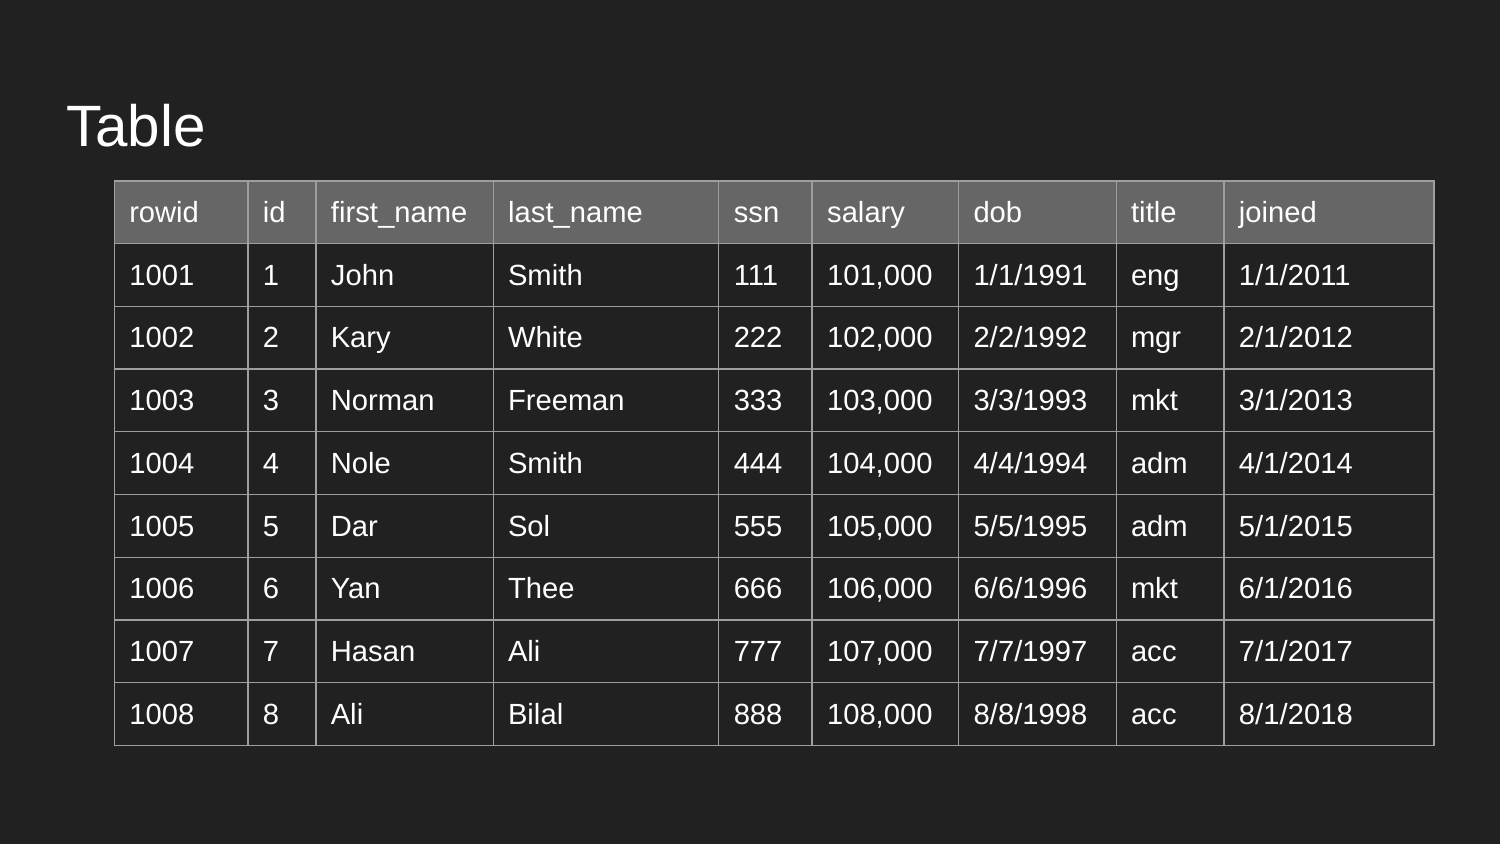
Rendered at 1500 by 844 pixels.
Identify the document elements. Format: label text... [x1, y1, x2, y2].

table_cell Yan [317, 558, 493, 619]
table_cell 2/1/2012 [1225, 307, 1433, 368]
table_cell 1006 [115, 558, 247, 619]
table_cell 1007 [115, 621, 247, 682]
table_cell 3/3/1993 [959, 370, 1116, 431]
table_cell 101,000 [813, 244, 958, 306]
table_cell 555 [719, 495, 811, 557]
table_cell 7/7/1997 [959, 621, 1116, 682]
table_header rowid [115, 182, 247, 243]
table_header joined [1225, 182, 1433, 243]
table_cell Freeman [494, 370, 718, 431]
table_cell 4/1/2014 [1225, 432, 1433, 494]
table_cell mkt [1117, 370, 1223, 431]
table_cell 6/1/2016 [1225, 558, 1433, 619]
table_cell Smith [494, 432, 718, 494]
table_cell 6 [249, 558, 315, 619]
table_cell Smith [494, 244, 718, 306]
table_cell 103,000 [813, 370, 958, 431]
table_cell 104,000 [813, 432, 958, 494]
table_cell Hasan [317, 621, 493, 682]
table_cell Ali [317, 683, 493, 745]
table_cell 1004 [115, 432, 247, 494]
table_cell Dar [317, 495, 493, 557]
table_header last_name [494, 182, 718, 243]
table_cell John [317, 244, 493, 306]
table_cell 222 [719, 307, 811, 368]
table_cell adm [1117, 432, 1223, 494]
title Table [51, 72, 1449, 167]
table_cell Norman [317, 370, 493, 431]
table_cell Kary [317, 307, 493, 368]
table_cell 8/8/1998 [959, 683, 1116, 745]
table_header id [249, 182, 315, 243]
table_cell Nole [317, 432, 493, 494]
table_cell 888 [719, 683, 811, 745]
table_cell 777 [719, 621, 811, 682]
table_cell 5/5/1995 [959, 495, 1116, 557]
table_cell Sol [494, 495, 718, 557]
table_cell 1005 [115, 495, 247, 557]
table_cell 2 [249, 307, 315, 368]
table_cell 108,000 [813, 683, 958, 745]
table_cell 1002 [115, 307, 247, 368]
table_cell 8 [249, 683, 315, 745]
table_cell mgr [1117, 307, 1223, 368]
table_cell 102,000 [813, 307, 958, 368]
table_cell 8/1/2018 [1225, 683, 1433, 745]
table_cell 7 [249, 621, 315, 682]
table_cell 1008 [115, 683, 247, 745]
table_cell Ali [494, 621, 718, 682]
table_cell 3/1/2013 [1225, 370, 1433, 431]
table_header dob [959, 182, 1116, 243]
table_cell 1/1/2011 [1225, 244, 1433, 306]
table_cell 5/1/2015 [1225, 495, 1433, 557]
table_cell 106,000 [813, 558, 958, 619]
table_cell 107,000 [813, 621, 958, 682]
table_header salary [813, 182, 958, 243]
table_cell acc [1117, 621, 1223, 682]
table_cell 6/6/1996 [959, 558, 1116, 619]
table_header first_name [317, 182, 493, 243]
table_cell 333 [719, 370, 811, 431]
table_cell 105,000 [813, 495, 958, 557]
table_cell 111 [719, 244, 811, 306]
table_cell adm [1117, 495, 1223, 557]
table_cell 2/2/1992 [959, 307, 1116, 368]
table_cell acc [1117, 683, 1223, 745]
table_cell Bilal [494, 683, 718, 745]
table_cell 3 [249, 370, 315, 431]
table_cell 4/4/1994 [959, 432, 1116, 494]
table_header ssn [719, 182, 811, 243]
table_cell 7/1/2017 [1225, 621, 1433, 682]
table_cell Thee [494, 558, 718, 619]
table_cell 1003 [115, 370, 247, 431]
table_cell mkt [1117, 558, 1223, 619]
table_cell 5 [249, 495, 315, 557]
table_cell White [494, 307, 718, 368]
table_header title [1117, 182, 1223, 243]
table_cell 1/1/1991 [959, 244, 1116, 306]
table_cell 444 [719, 432, 811, 494]
table_cell 4 [249, 432, 315, 494]
table_cell eng [1117, 244, 1223, 306]
table_cell 1 [249, 244, 315, 306]
table_cell 1001 [115, 244, 247, 306]
table_cell 666 [719, 558, 811, 619]
